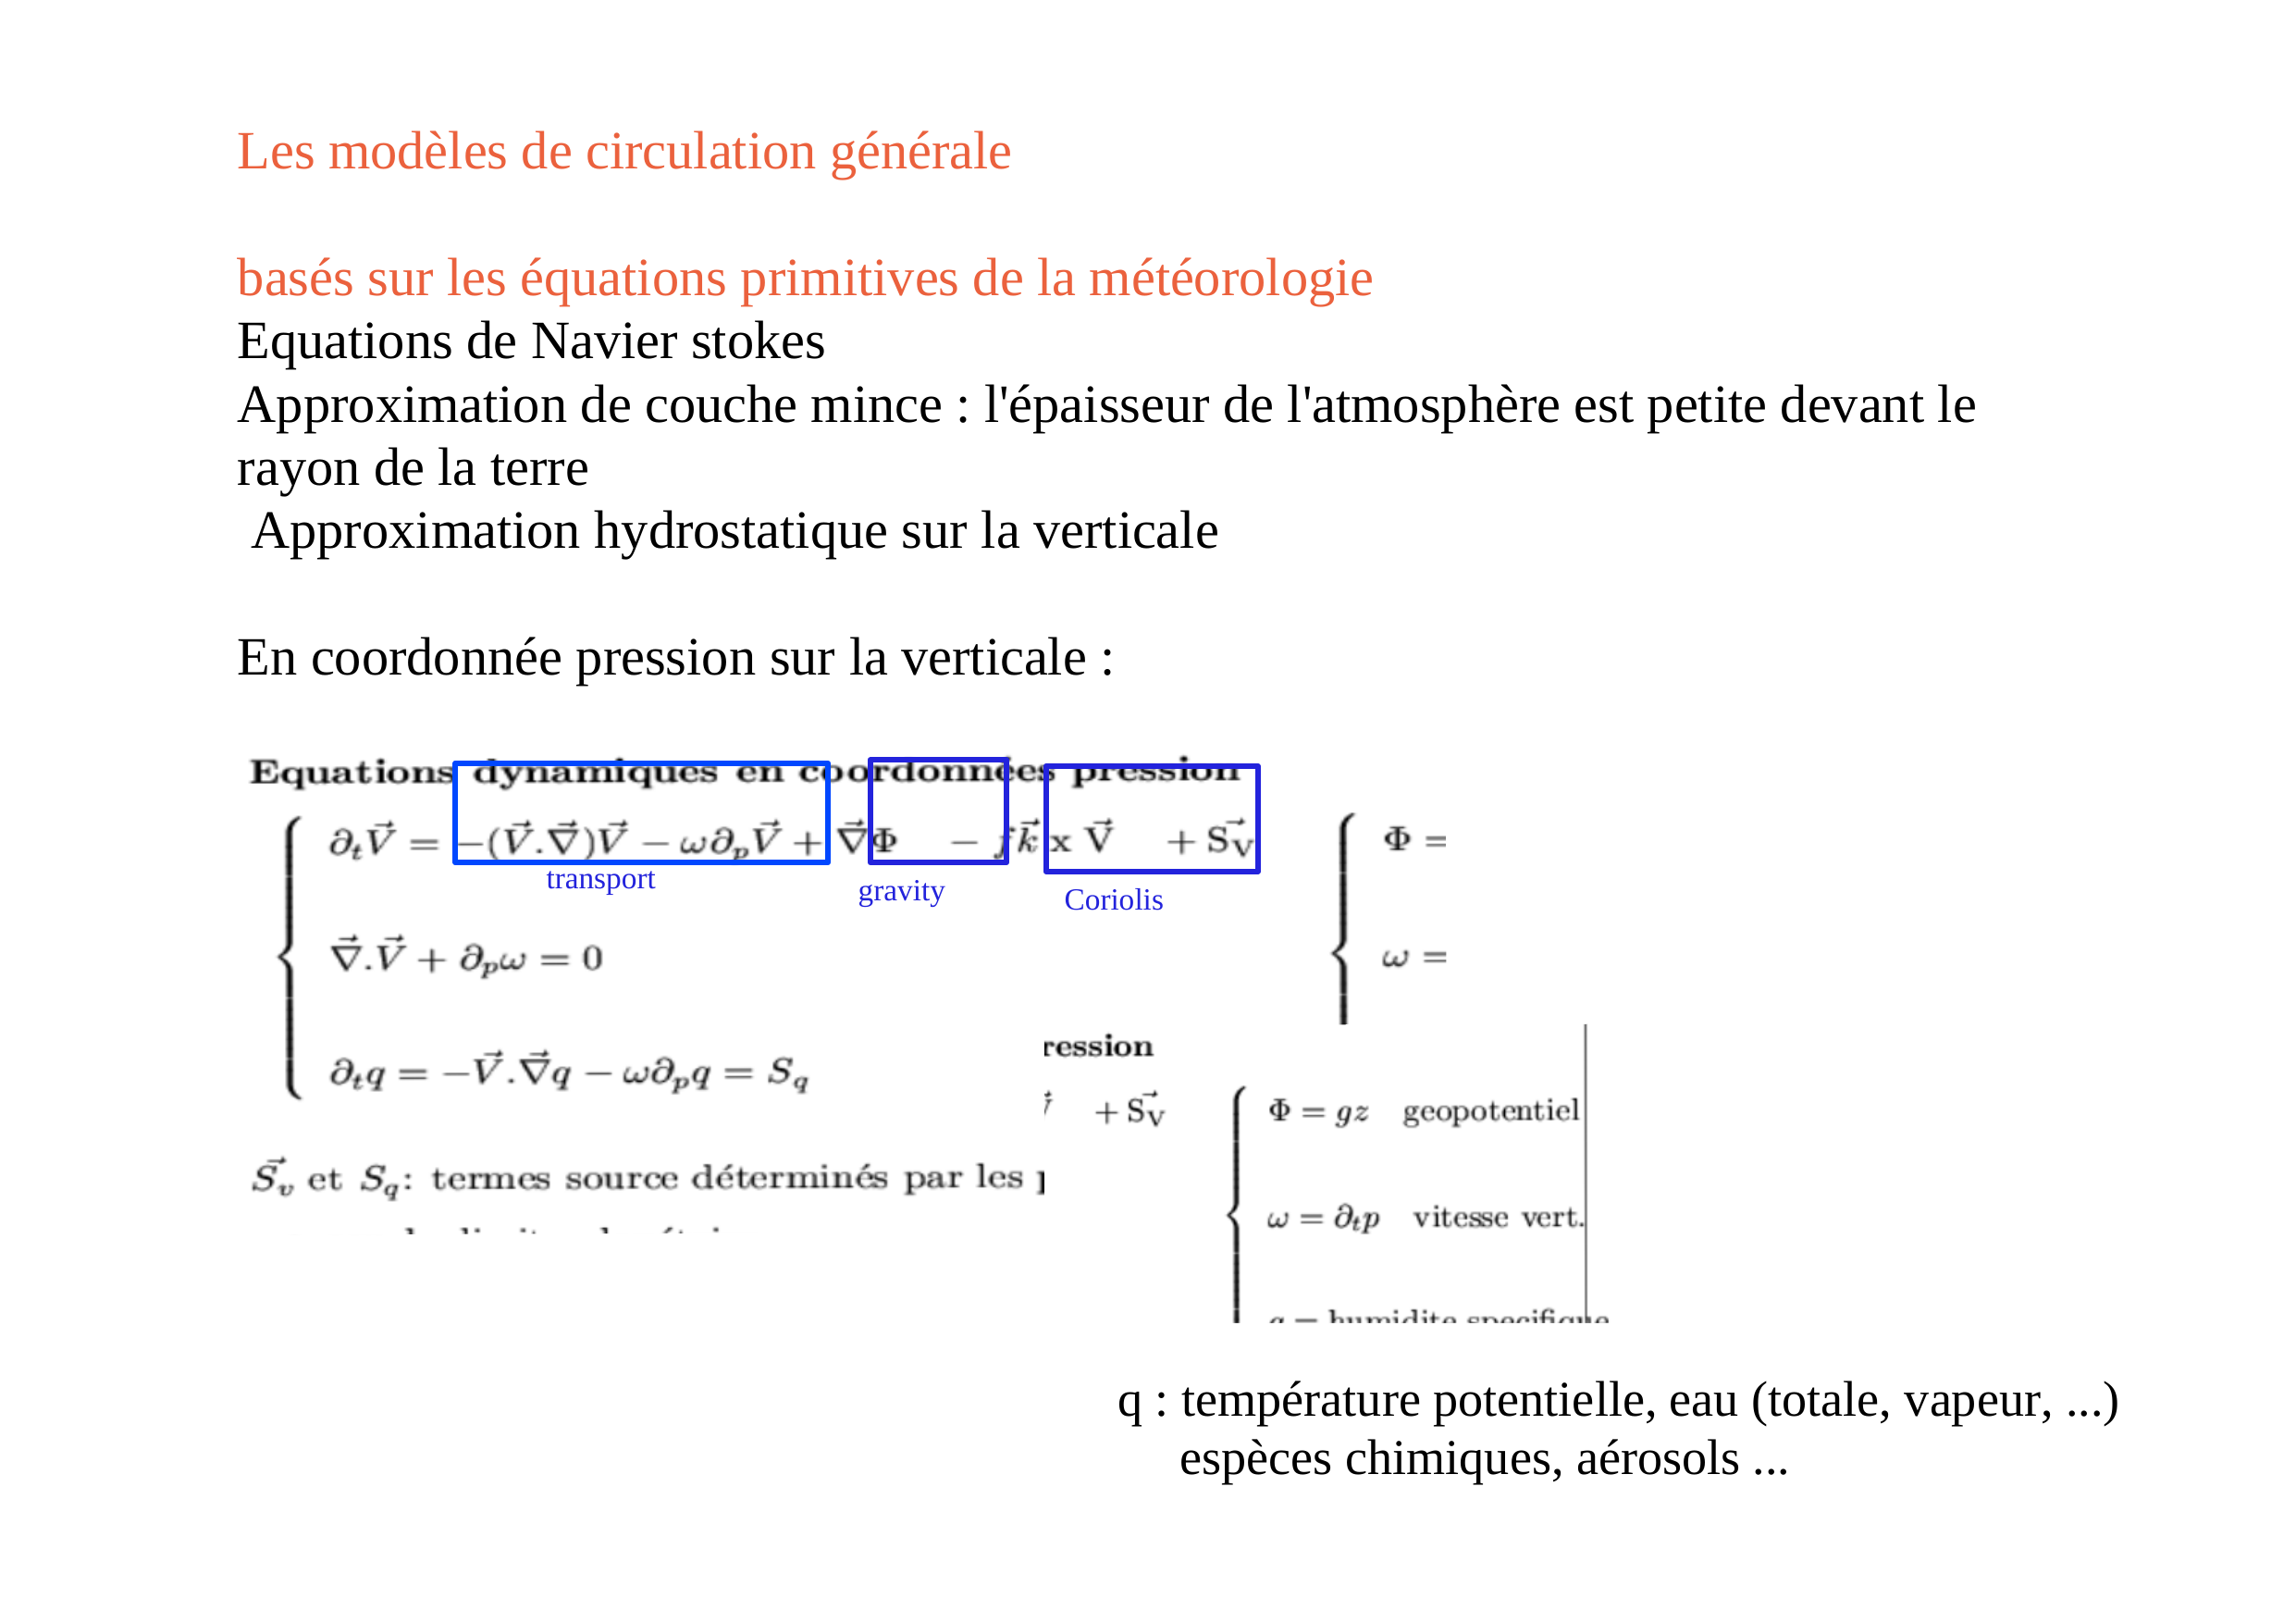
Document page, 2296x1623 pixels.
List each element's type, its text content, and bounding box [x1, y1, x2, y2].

text_box q : température potentielle, eau (totale, vapeur, ...) espèces chimiques, aérosols ... [1117, 1368, 2121, 1493]
text_box transport [546, 865, 724, 924]
text_box Les modèles de circulation générale basés sur les équations primitives de la météorologie Equations de Navier stokes Approximation de couche mince : l'épaisseur de l'atmosphère est petite devant le rayon de la terre Approximation hydrostatique sur la verticale En coordonnée pression sur la verticale : [237, 117, 2101, 736]
text_box Coriolis [1064, 880, 1226, 945]
picture [200, 745, 1676, 1387]
text_box [1098, 1322, 2002, 1555]
text_box gravity [858, 871, 1016, 936]
